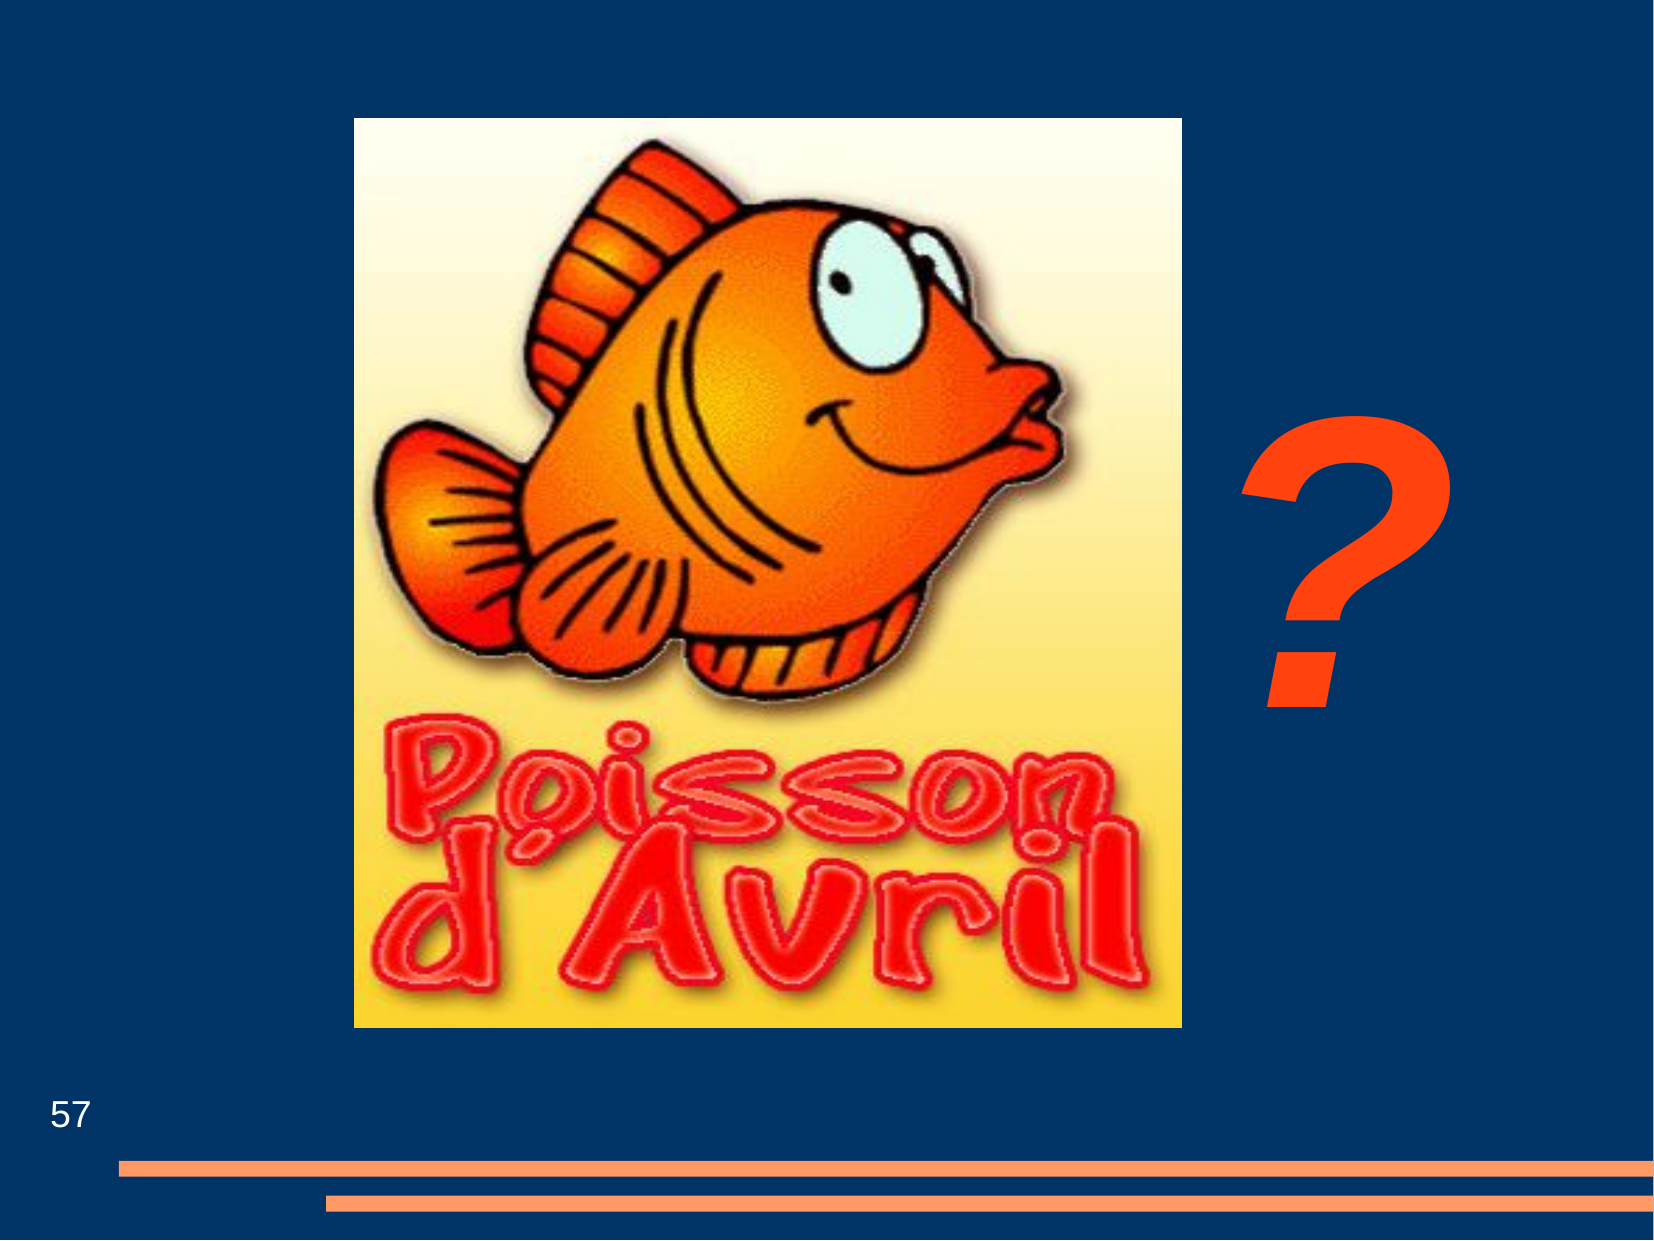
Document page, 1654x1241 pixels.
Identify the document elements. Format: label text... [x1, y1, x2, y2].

picture [354, 118, 1182, 1028]
title ? [1204, 330, 1619, 797]
